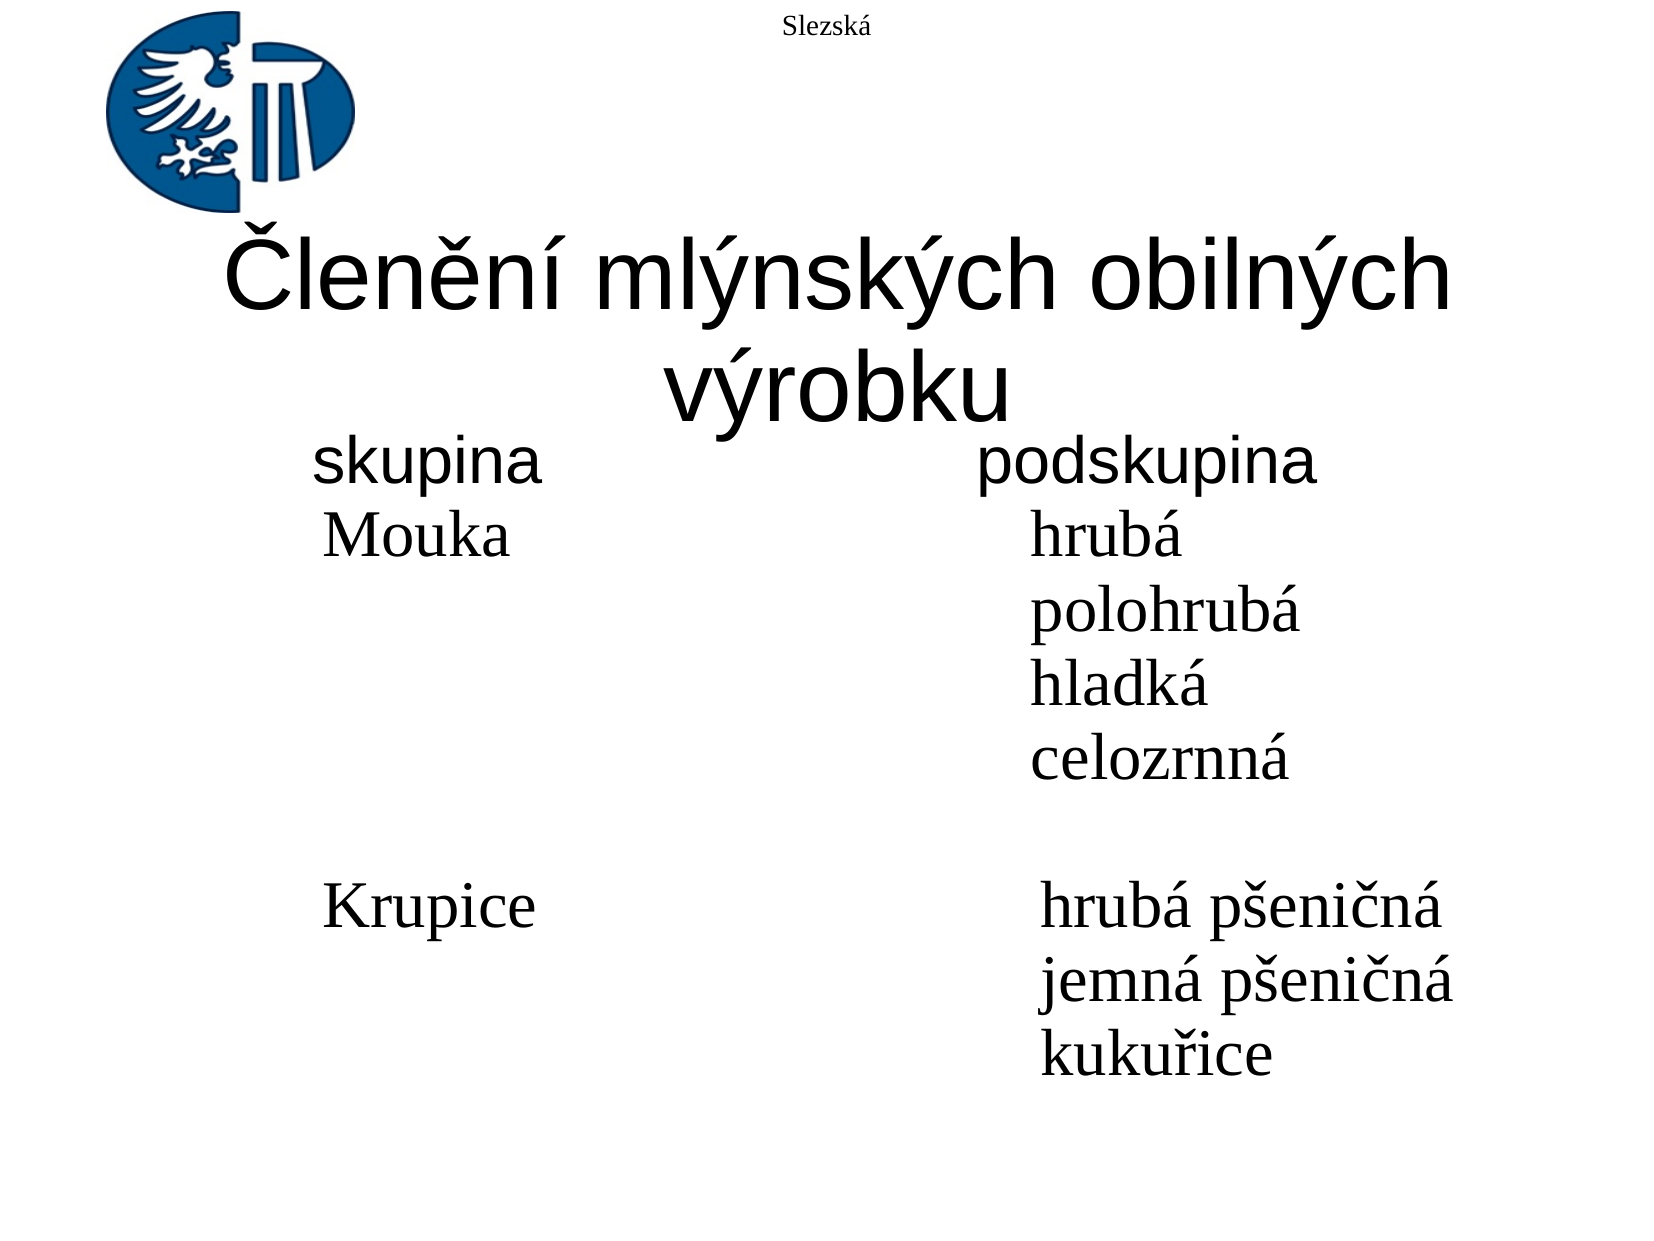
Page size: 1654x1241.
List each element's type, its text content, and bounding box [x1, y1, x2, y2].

picture [106, 11, 355, 165]
text_box skupina podskupina Mouka hrubá polohrubá hladká celozrnná Krupice hrubá pšeničná jemná pšeničná kukuřice [70, 422, 1560, 1241]
title Členění mlýnských obilných výrobku [94, 165, 1583, 497]
